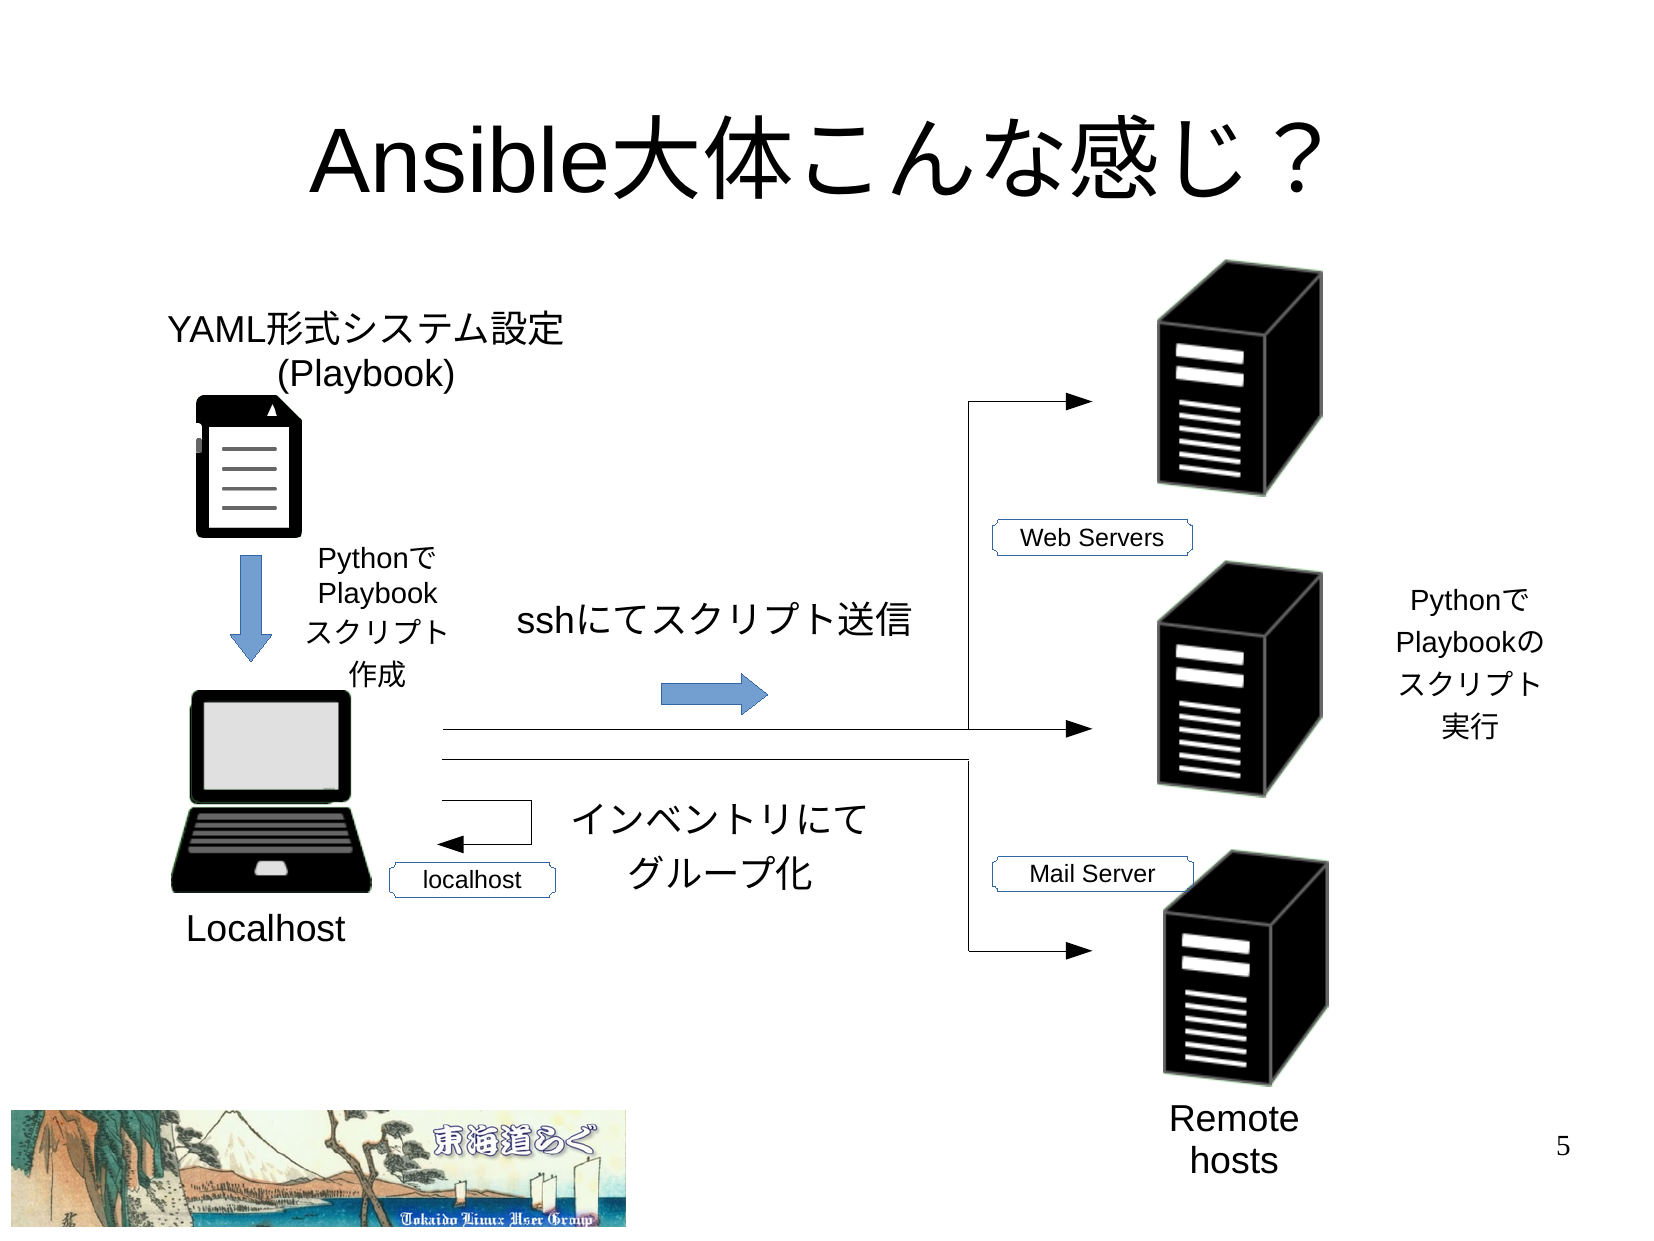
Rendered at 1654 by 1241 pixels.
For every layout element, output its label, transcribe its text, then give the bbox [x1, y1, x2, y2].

picture [11, 1110, 626, 1227]
text_box Pythonで Playbook スクリプト 作成 [242, 519, 514, 709]
text_box Mail Server [992, 856, 1194, 892]
picture [1163, 848, 1329, 1086]
picture [171, 690, 372, 893]
picture [1157, 258, 1323, 497]
text_box YAML形式システム設定 (Playbook) [141, 285, 591, 408]
text_box Remote hosts [1110, 1086, 1359, 1193]
text_box インベントリにて グループ化 [555, 785, 886, 904]
picture [196, 408, 302, 538]
text_box [661, 673, 768, 715]
title Ansible大体こんな感じ？ [82, 49, 1571, 257]
picture [1157, 559, 1323, 798]
text_box sshにてスクリプト送信 [537, 578, 892, 656]
text_box [230, 555, 242, 650]
text_box localhost [389, 862, 556, 898]
text_box Pythonで Playbookの スクリプト 実行 [1334, 566, 1607, 756]
text_box Localhost [141, 875, 390, 982]
text_box Web Servers [992, 519, 1193, 556]
